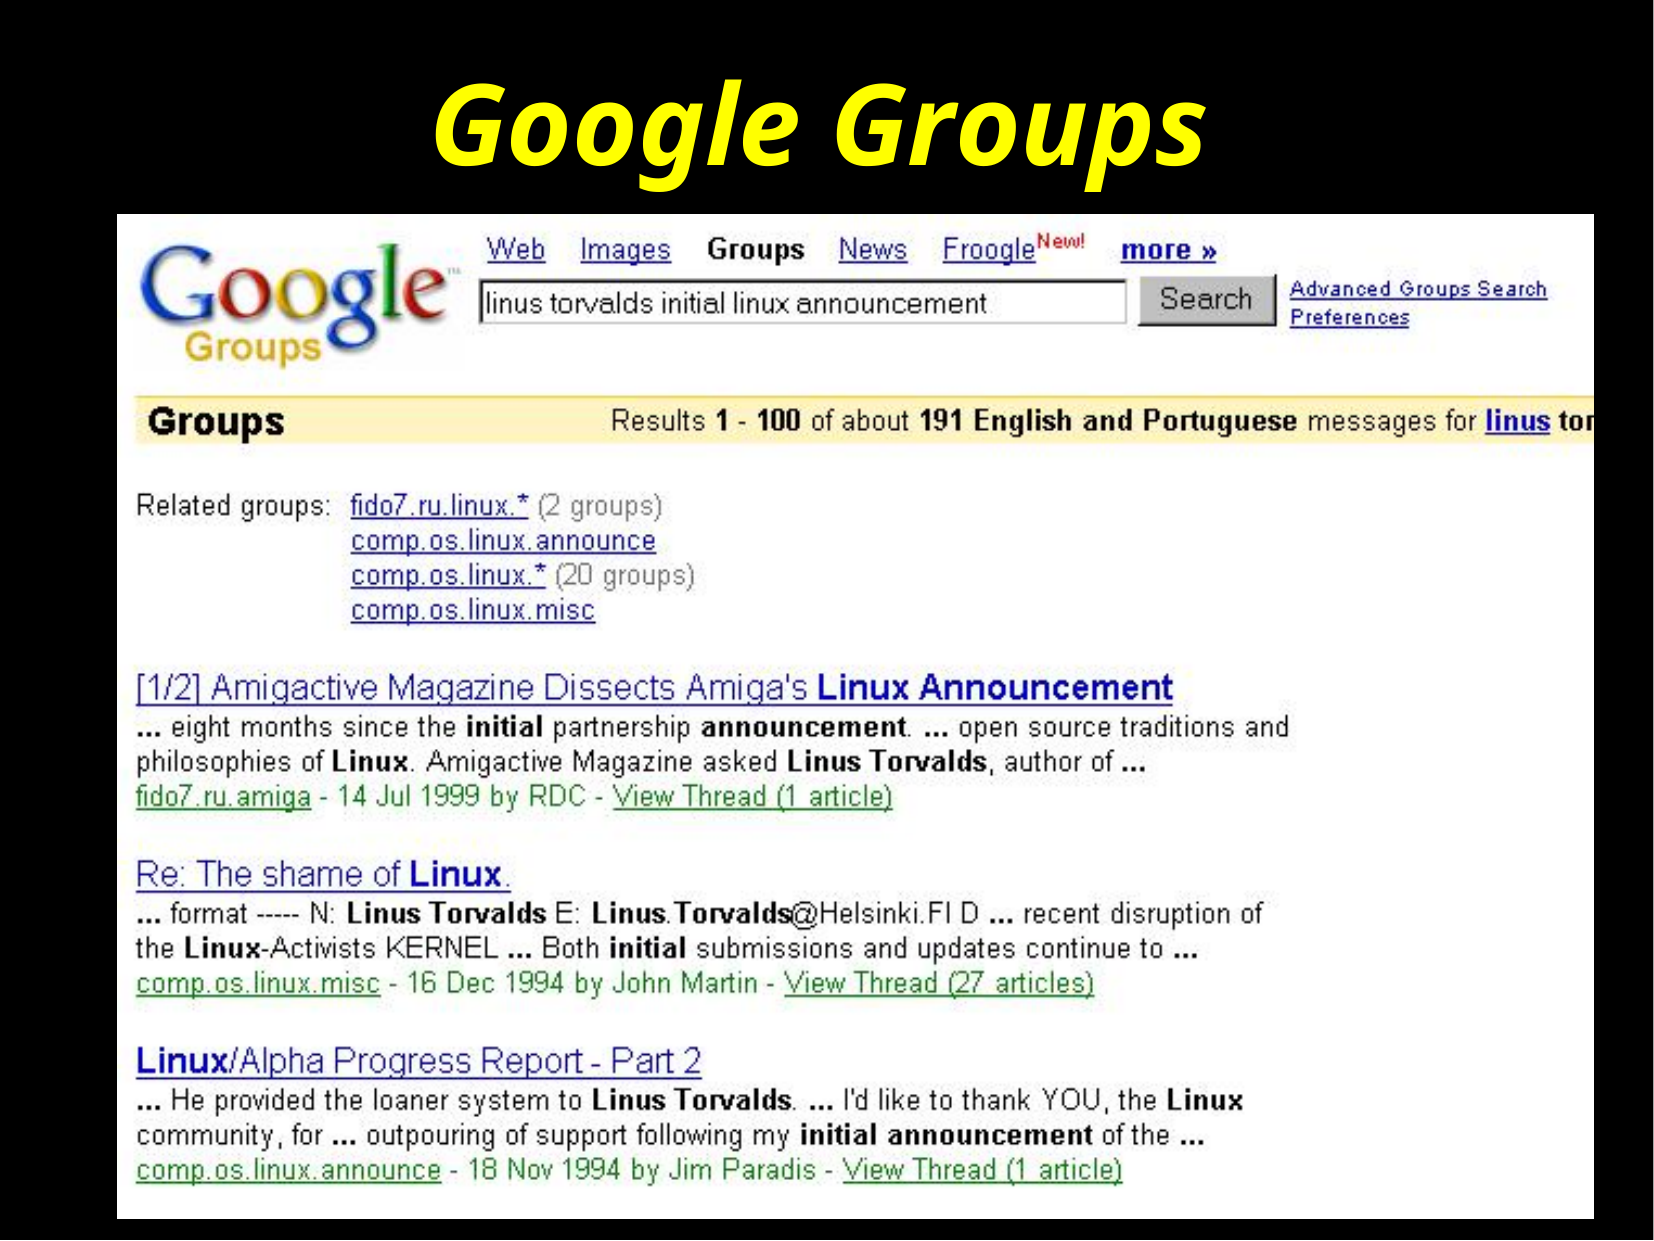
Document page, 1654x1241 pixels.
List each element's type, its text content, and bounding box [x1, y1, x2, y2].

picture [117, 214, 1594, 1219]
title Google Groups [113, 18, 1526, 226]
